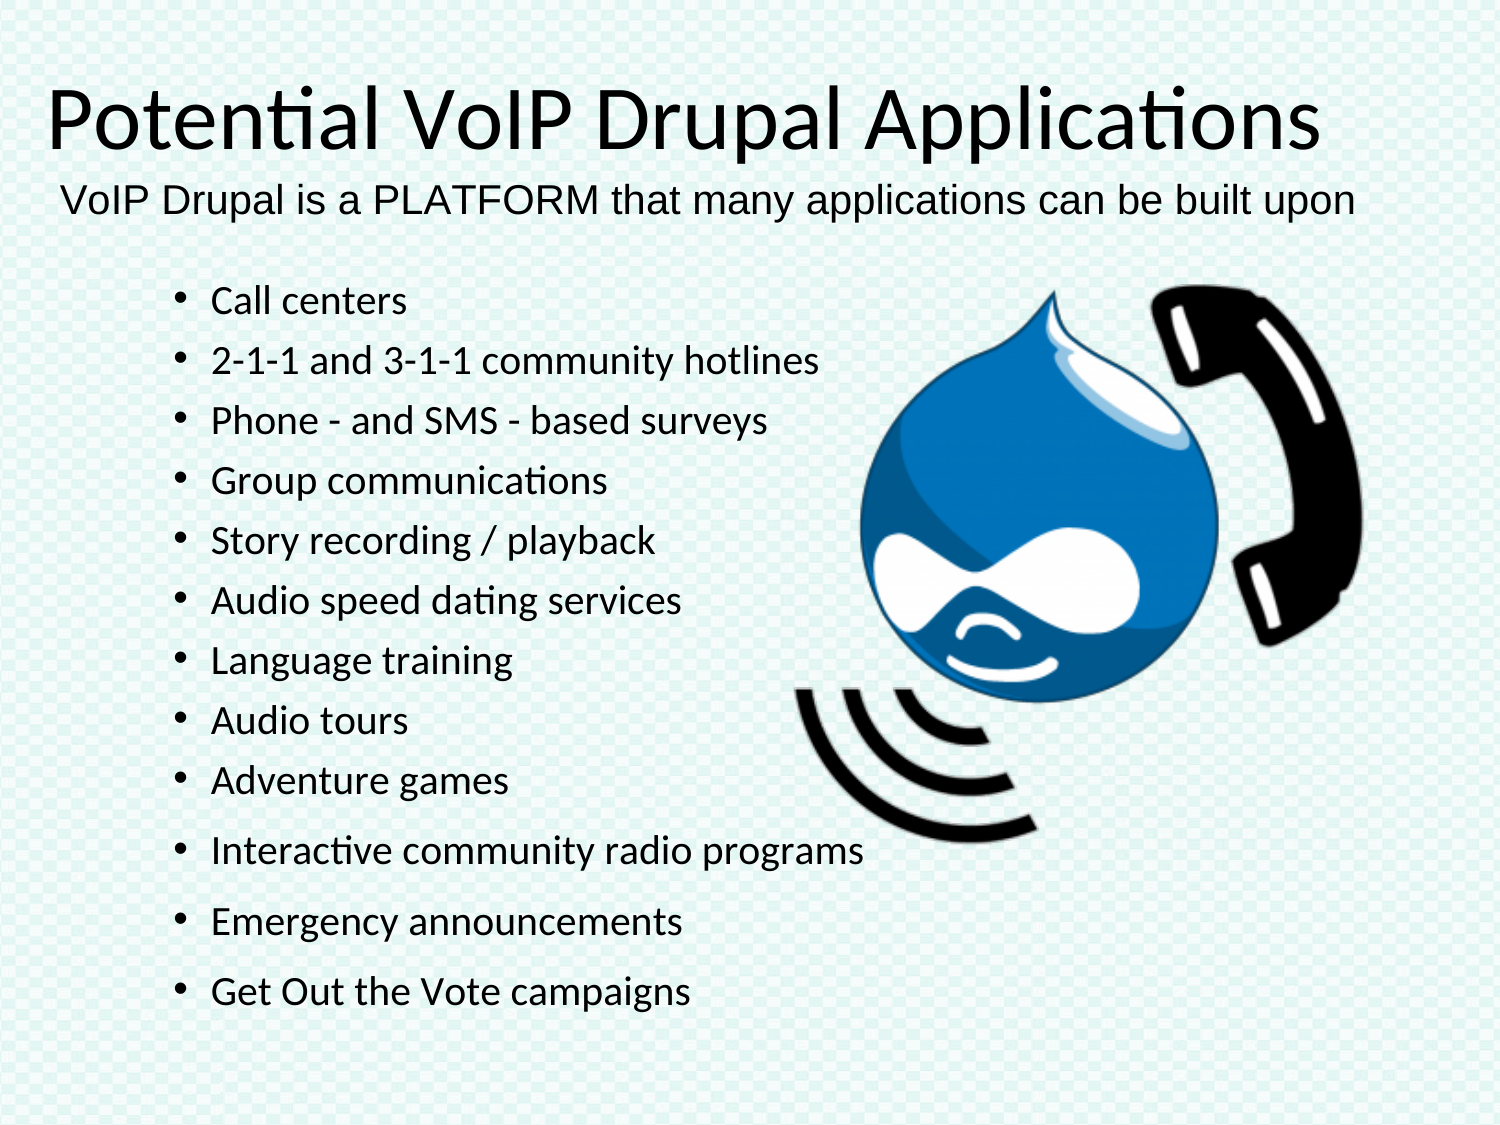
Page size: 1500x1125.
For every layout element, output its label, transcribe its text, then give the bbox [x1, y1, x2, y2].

text_box VoIP Drupal is a PLATFORM that many applications can be built upon [45, 164, 1471, 230]
picture [0, 0, 1500, 1125]
list Call centers 2-1-1 and 3-1-1 community hotlines Phone - and SMS - based surveys Group communications Story recording / playback Audio speed dating services Language training Audio tours Adventure games Interactive community radio programs Emergency announcements Get Out the Vote campaigns [158, 254, 961, 1125]
title Potential VoIP Drupal Applications [31, 37, 1463, 190]
